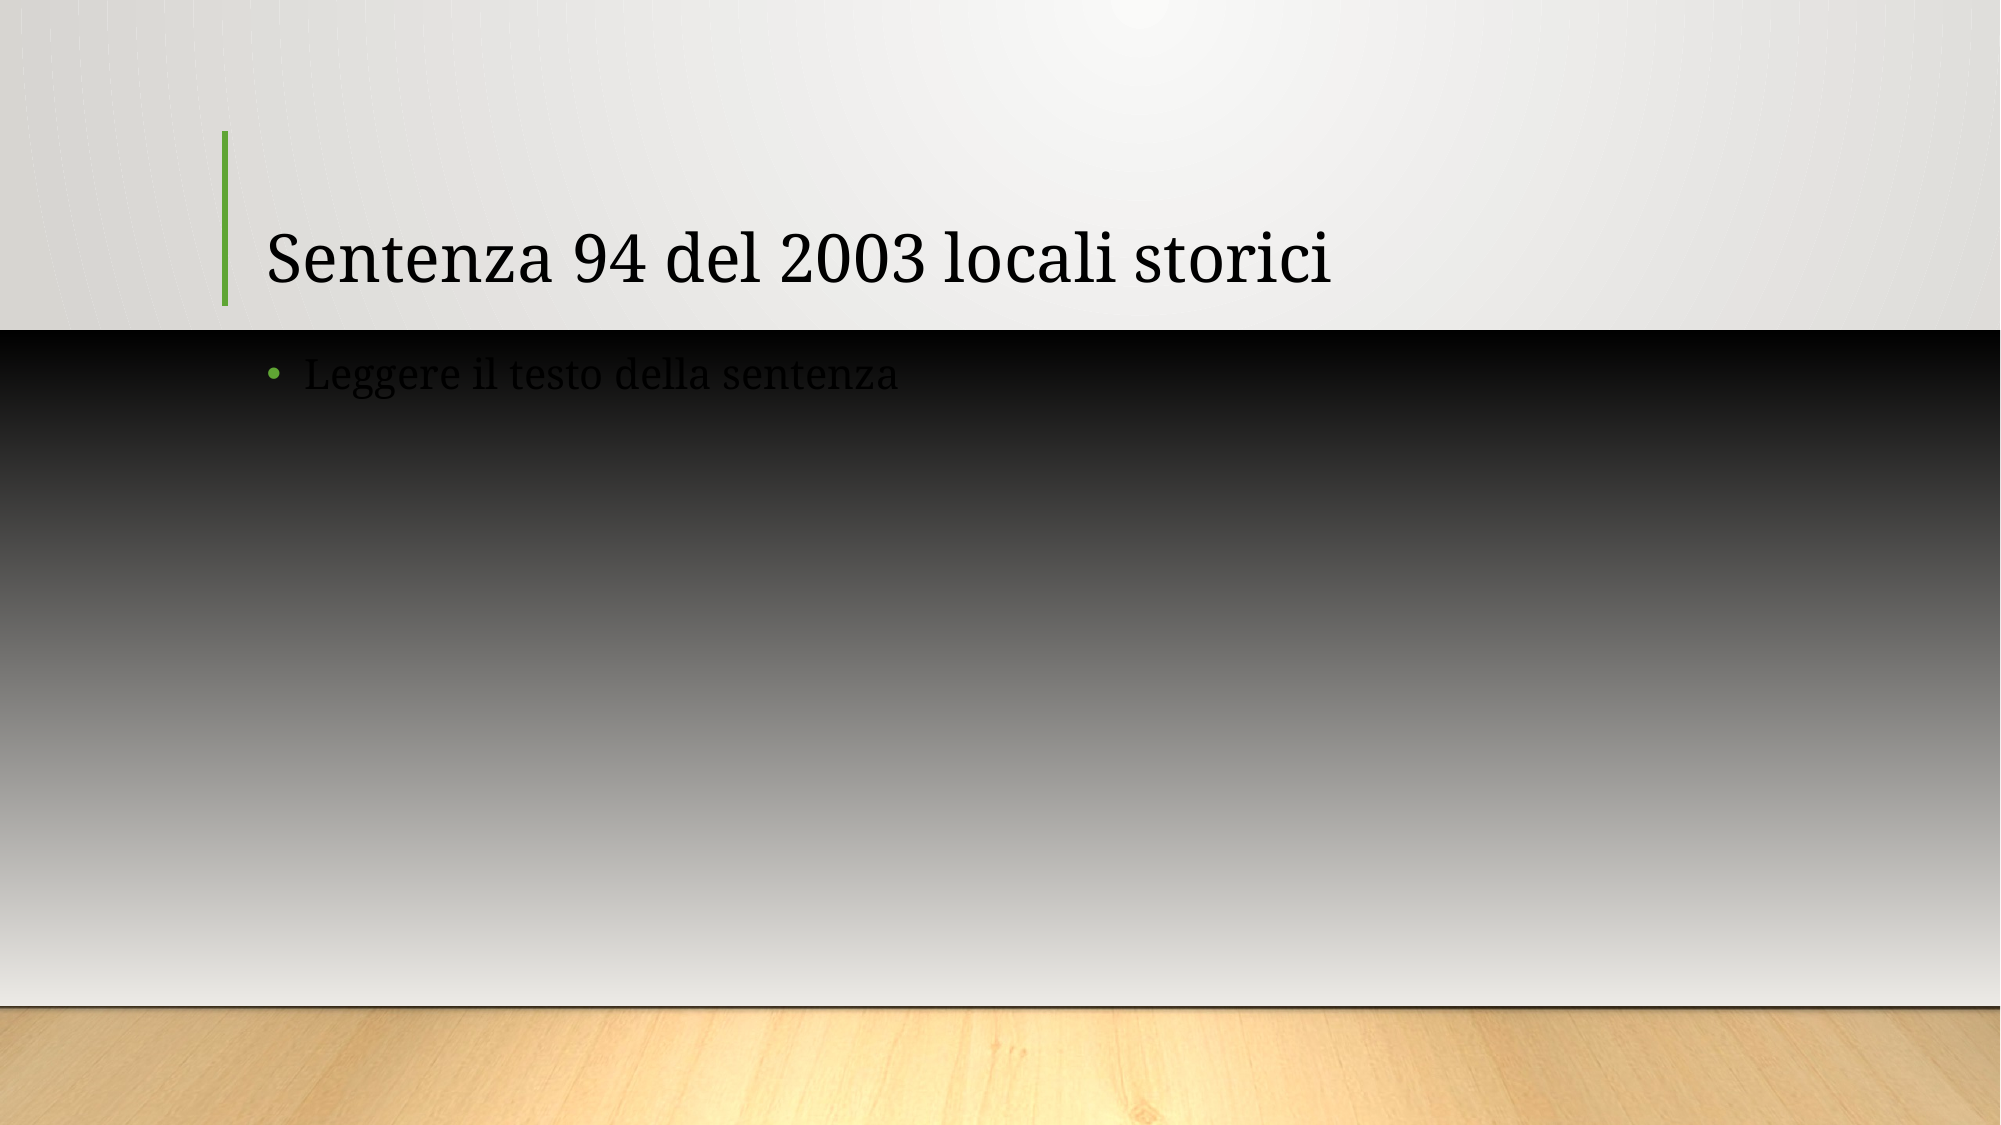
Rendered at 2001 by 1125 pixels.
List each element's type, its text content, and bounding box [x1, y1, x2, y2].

title Sentenza 94 del 2003 locali storici [251, 131, 1814, 305]
list Leggere il testo della sentenza [251, 330, 1814, 897]
